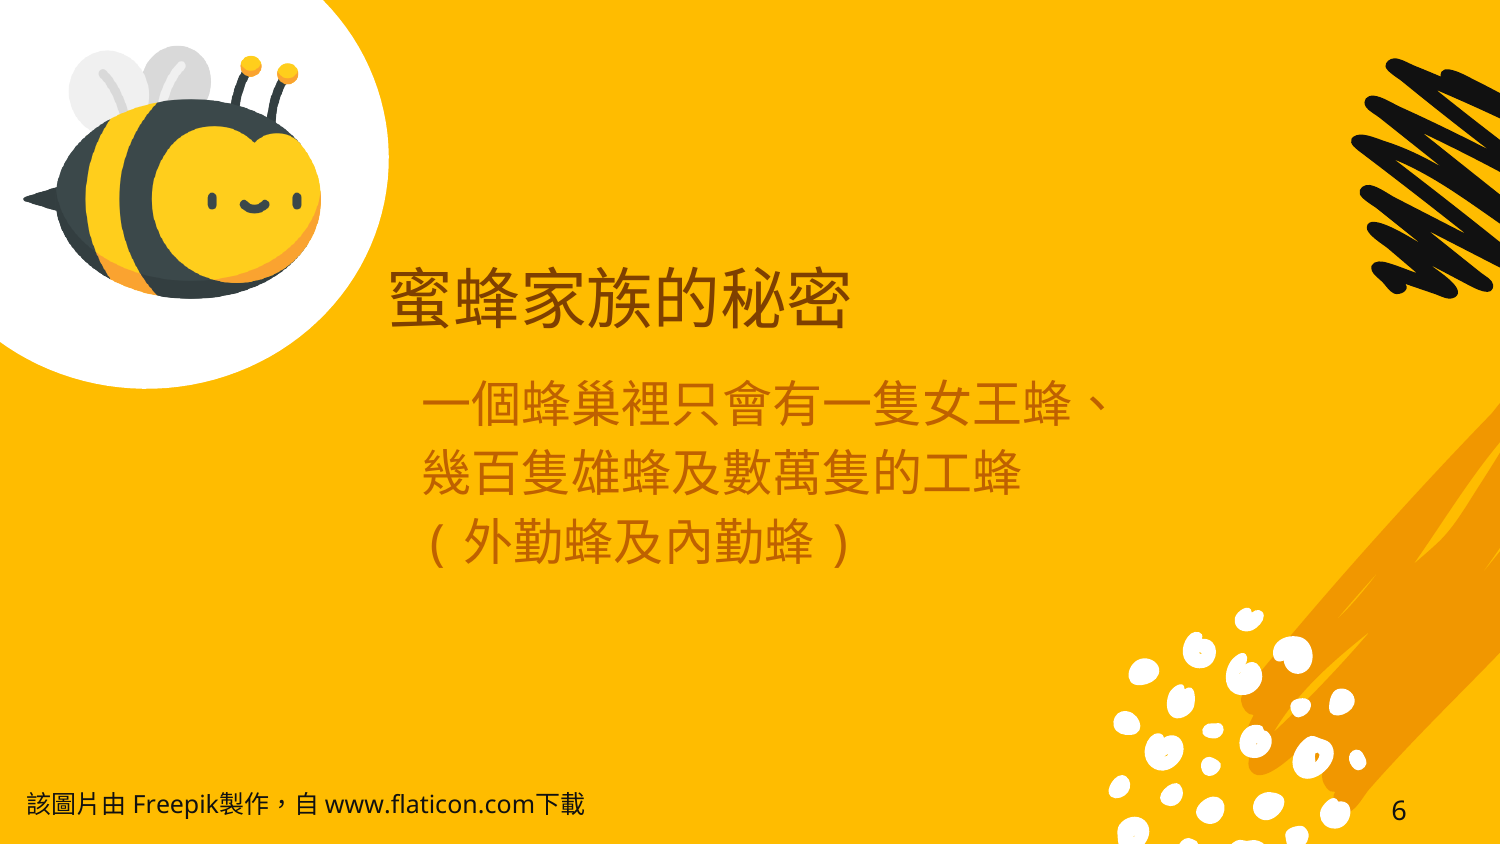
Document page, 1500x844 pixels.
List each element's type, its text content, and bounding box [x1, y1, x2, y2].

picture [23, 23, 321, 321]
text_box 6 [1391, 779, 1482, 844]
text_box 該圖片由Freepik製作，自www.flaticon.com下載 [11, 773, 680, 844]
text_box [0, 0, 387, 387]
list 一個蜂巢裡只會有一隻女王蜂、幾百隻雄蜂及數萬隻的工蜂(外勤蜂及內勤蜂) [421, 363, 1114, 671]
title 蜜蜂家族的秘密 [386, 234, 1149, 337]
